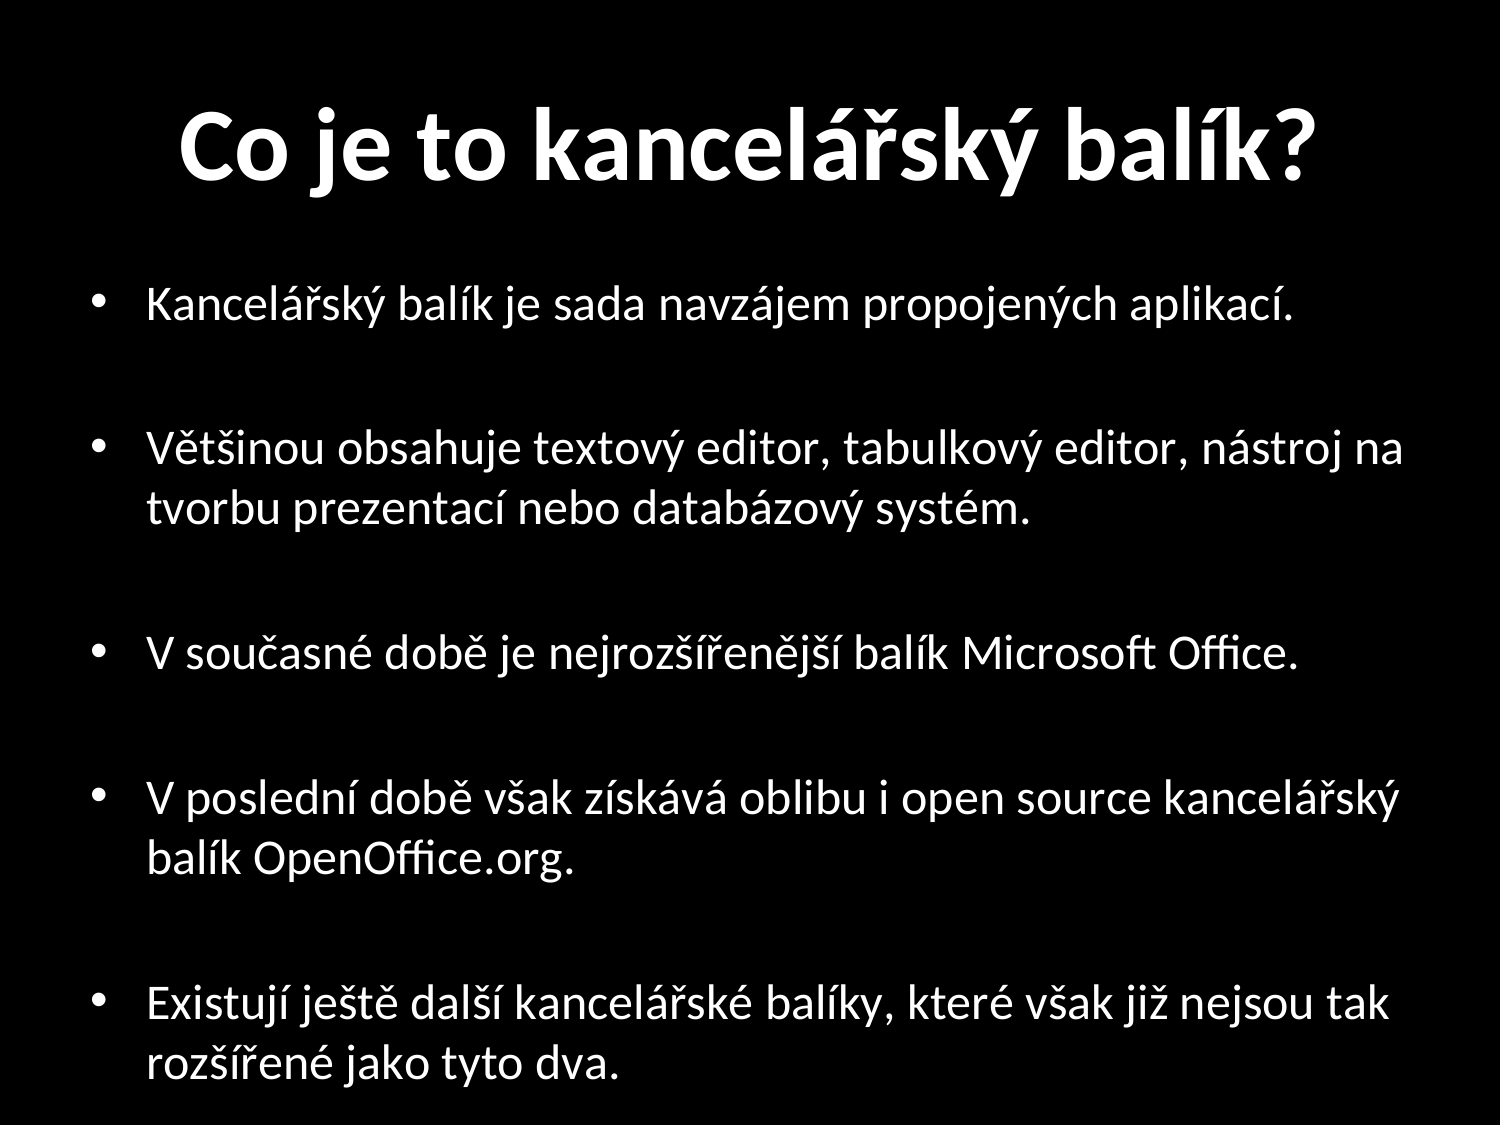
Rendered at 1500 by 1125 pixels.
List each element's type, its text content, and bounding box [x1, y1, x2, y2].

list Kancelářský balík je sada navzájem propojených aplikací. Většinou obsahuje textový editor, tabulkový editor, nástroj na tvorbu prezentací nebo databázový systém. V současné době je nejrozšířenější balík Microsoft Office. V poslední době však získává oblibu i open source kancelářský balík OpenOffice.org. Existují ještě další kancelářské balíky, které však již nejsou tak rozšířené jako tyto dva. [75, 262, 1500, 1125]
title Co je to kancelářský balík? [75, 45, 1426, 233]
